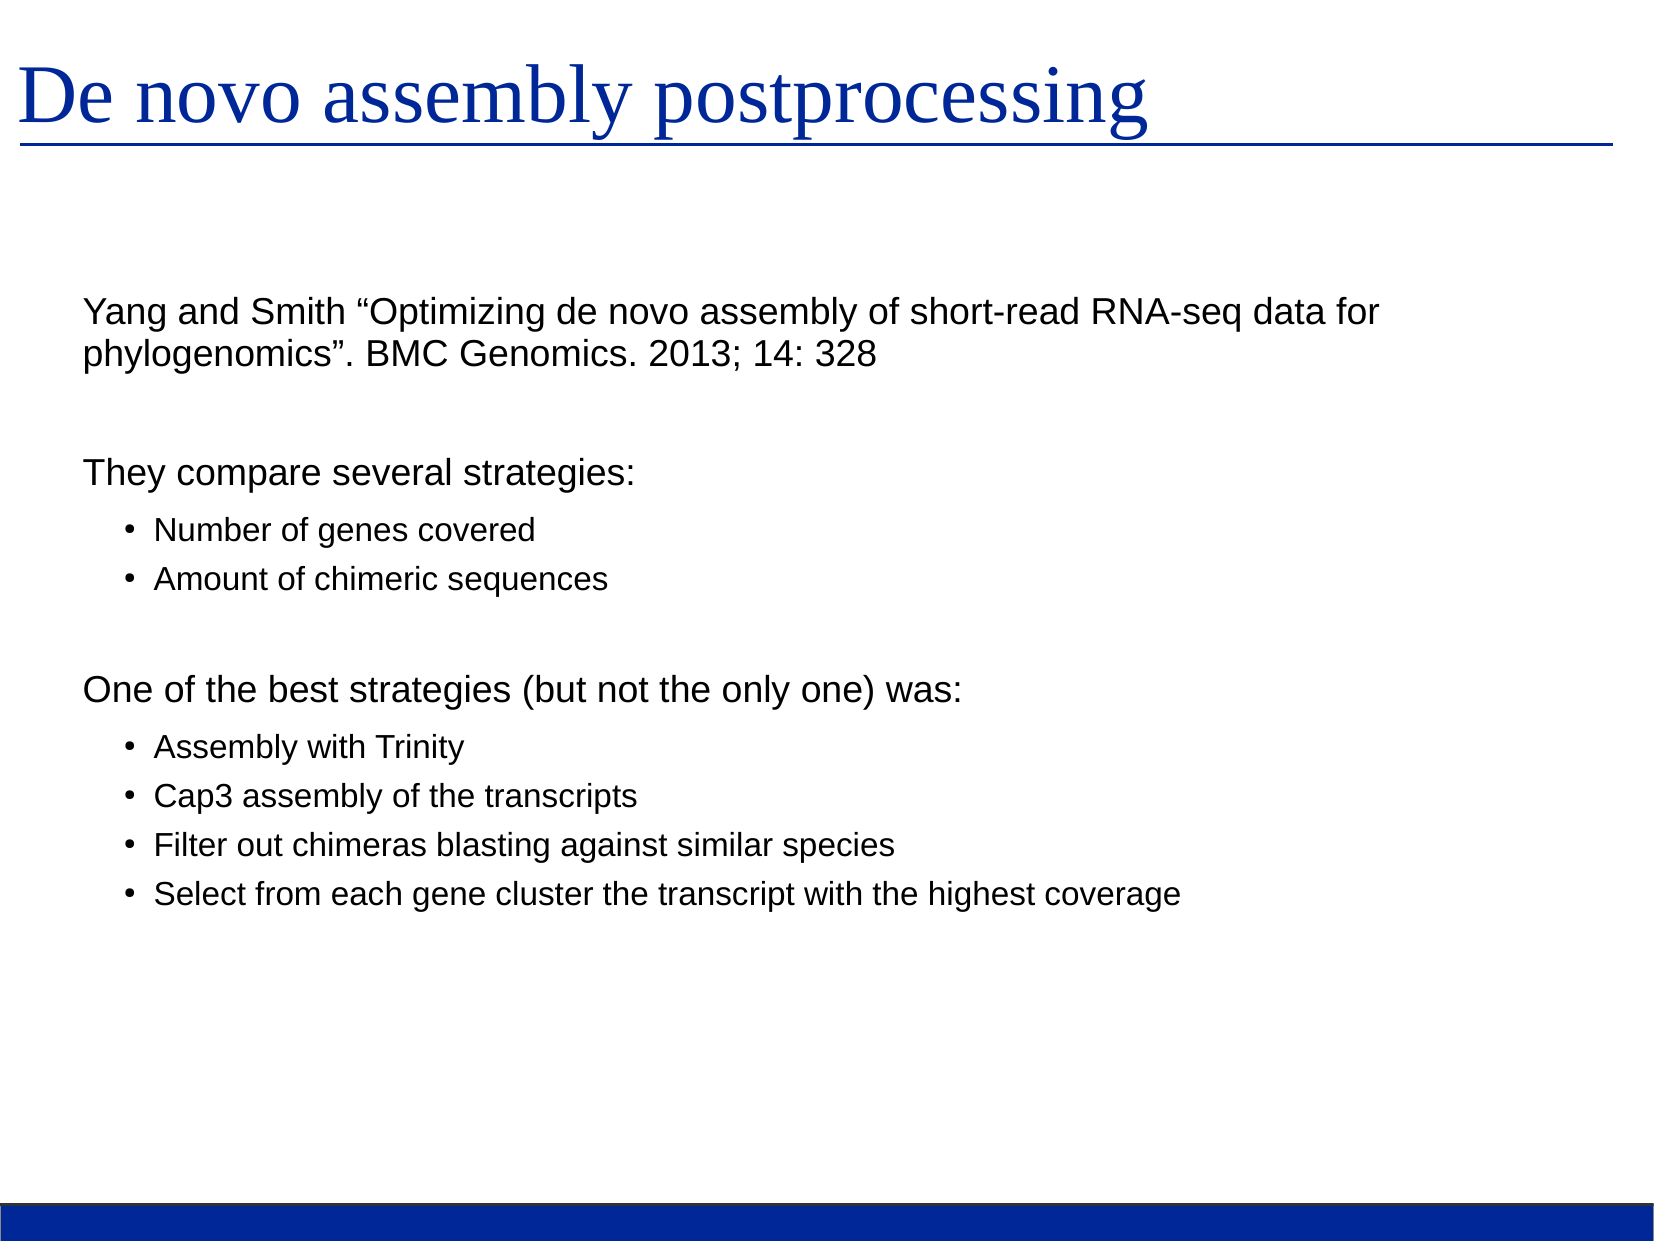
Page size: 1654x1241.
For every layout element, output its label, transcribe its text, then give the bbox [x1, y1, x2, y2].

title De novo assembly postprocessing [17, 0, 1589, 198]
list Yang and Smith “Optimizing de novo assembly of short-read RNA-seq data for phylogenomics”. BMC Genomics. 2013; 14: 328 They compare several strategies: Number of genes covered Amount of chimeric sequences One of the best strategies (but not the only one) was: Assembly with Trinity Cap3 assembly of the transcripts Filter out chimeras blasting against similar species Select from each gene cluster the transcript with the highest coverage [82, 290, 1571, 1109]
